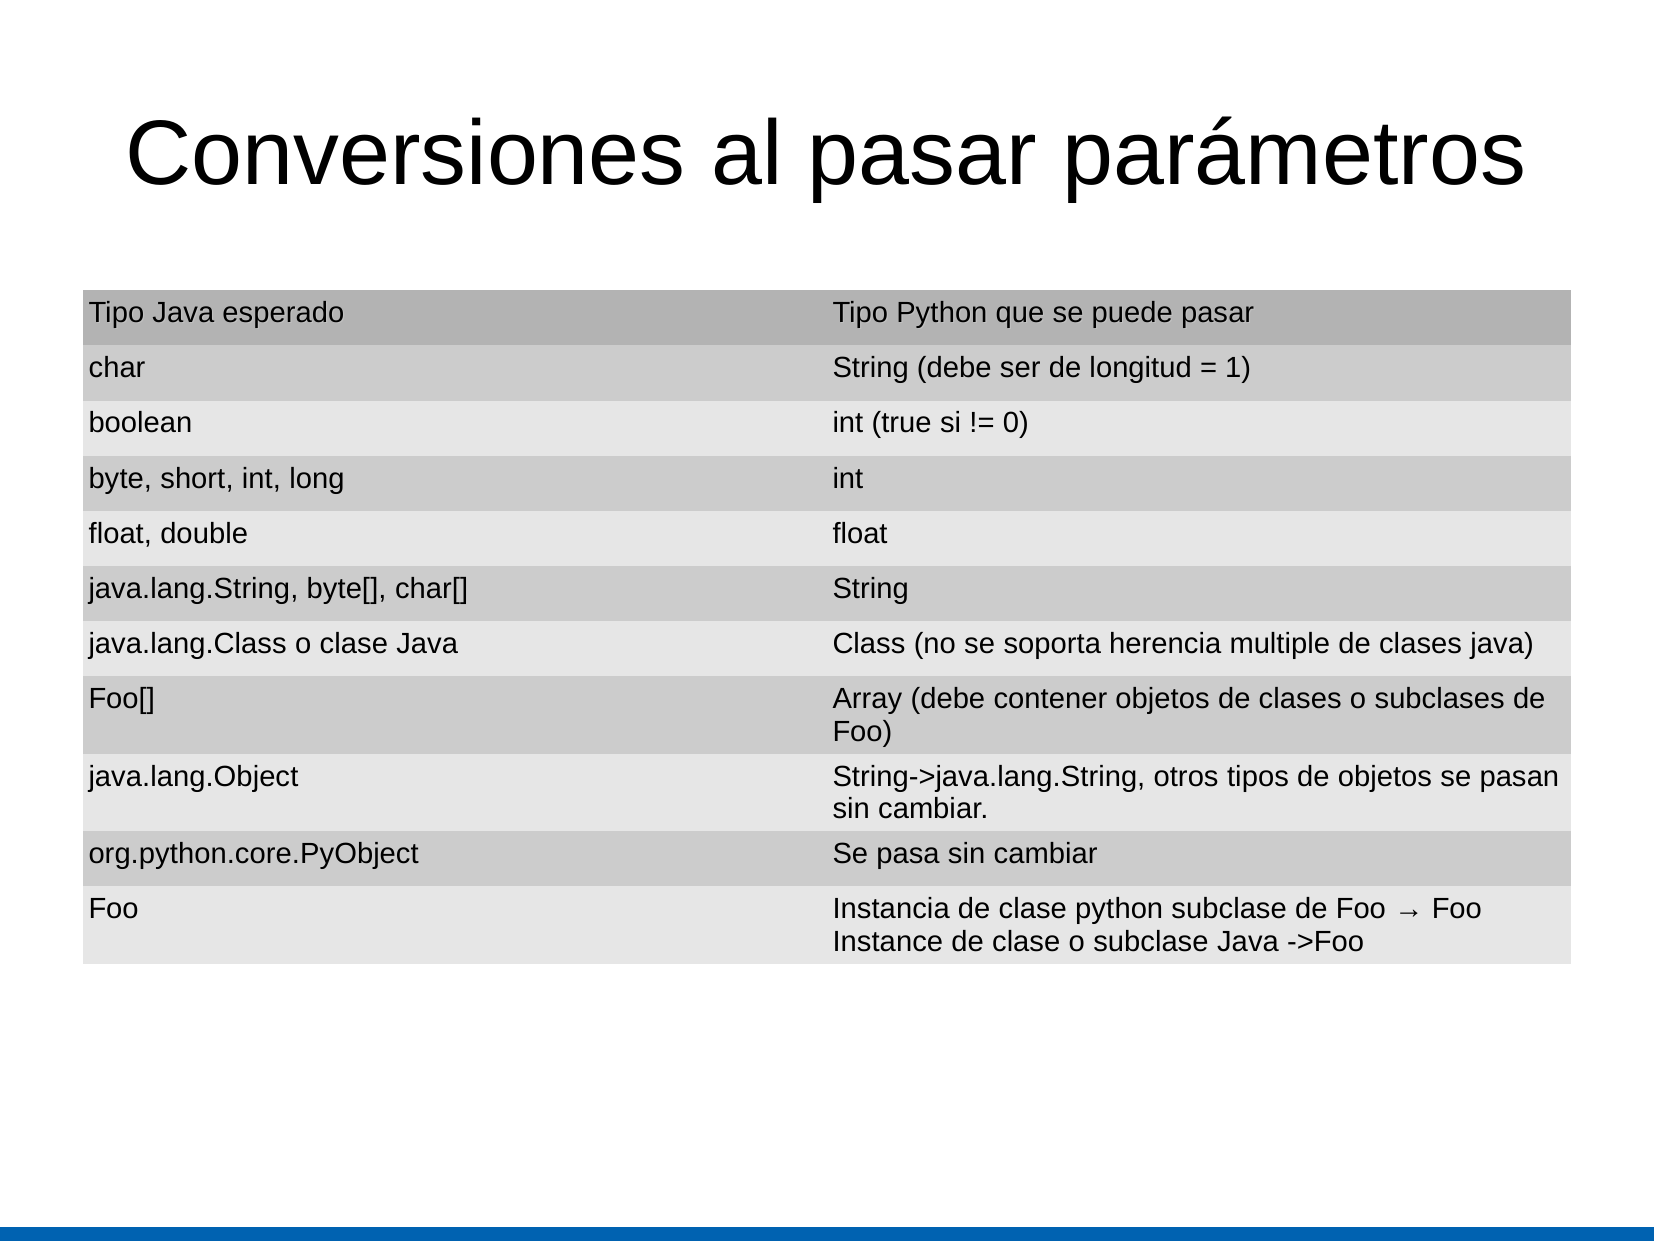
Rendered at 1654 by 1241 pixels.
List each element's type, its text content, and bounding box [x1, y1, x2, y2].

table_cell java.lang.String, byte[], char[] [83, 566, 827, 621]
title Conversiones al pasar parámetros [82, 49, 1571, 257]
table_cell float, double [83, 511, 827, 566]
table_cell String (debe ser de longitud = 1) [827, 345, 1571, 401]
table_cell Foo[] [83, 676, 827, 754]
table_cell Instancia de clase python subclase de Foo → Foo Instance de clase o subclase Java ->Foo [827, 886, 1571, 964]
table_cell float [827, 511, 1571, 566]
table_cell String [827, 566, 1571, 621]
table_cell boolean [83, 401, 827, 456]
table_header Tipo Python que se puede pasar [827, 290, 1571, 345]
table_cell Class (no se soporta herencia multiple de clases java) [827, 621, 1571, 676]
table_cell org.python.core.PyObject [83, 831, 827, 886]
table_cell String->java.lang.String, otros tipos de objetos se pasan sin cambiar. [827, 754, 1571, 831]
table_cell Se pasa sin cambiar [827, 831, 1571, 886]
table_cell java.lang.Object [83, 754, 827, 831]
table_cell int (true si != 0) [827, 401, 1571, 456]
table_cell char [83, 345, 827, 401]
table_cell Array (debe contener objetos de clases o subclases de Foo) [827, 676, 1571, 754]
table_cell byte, short, int, long [83, 456, 827, 511]
table_header Tipo Java esperado [83, 290, 827, 345]
table_cell int [827, 456, 1571, 511]
table_cell Foo [83, 886, 827, 964]
table_cell java.lang.Class o clase Java [83, 621, 827, 676]
